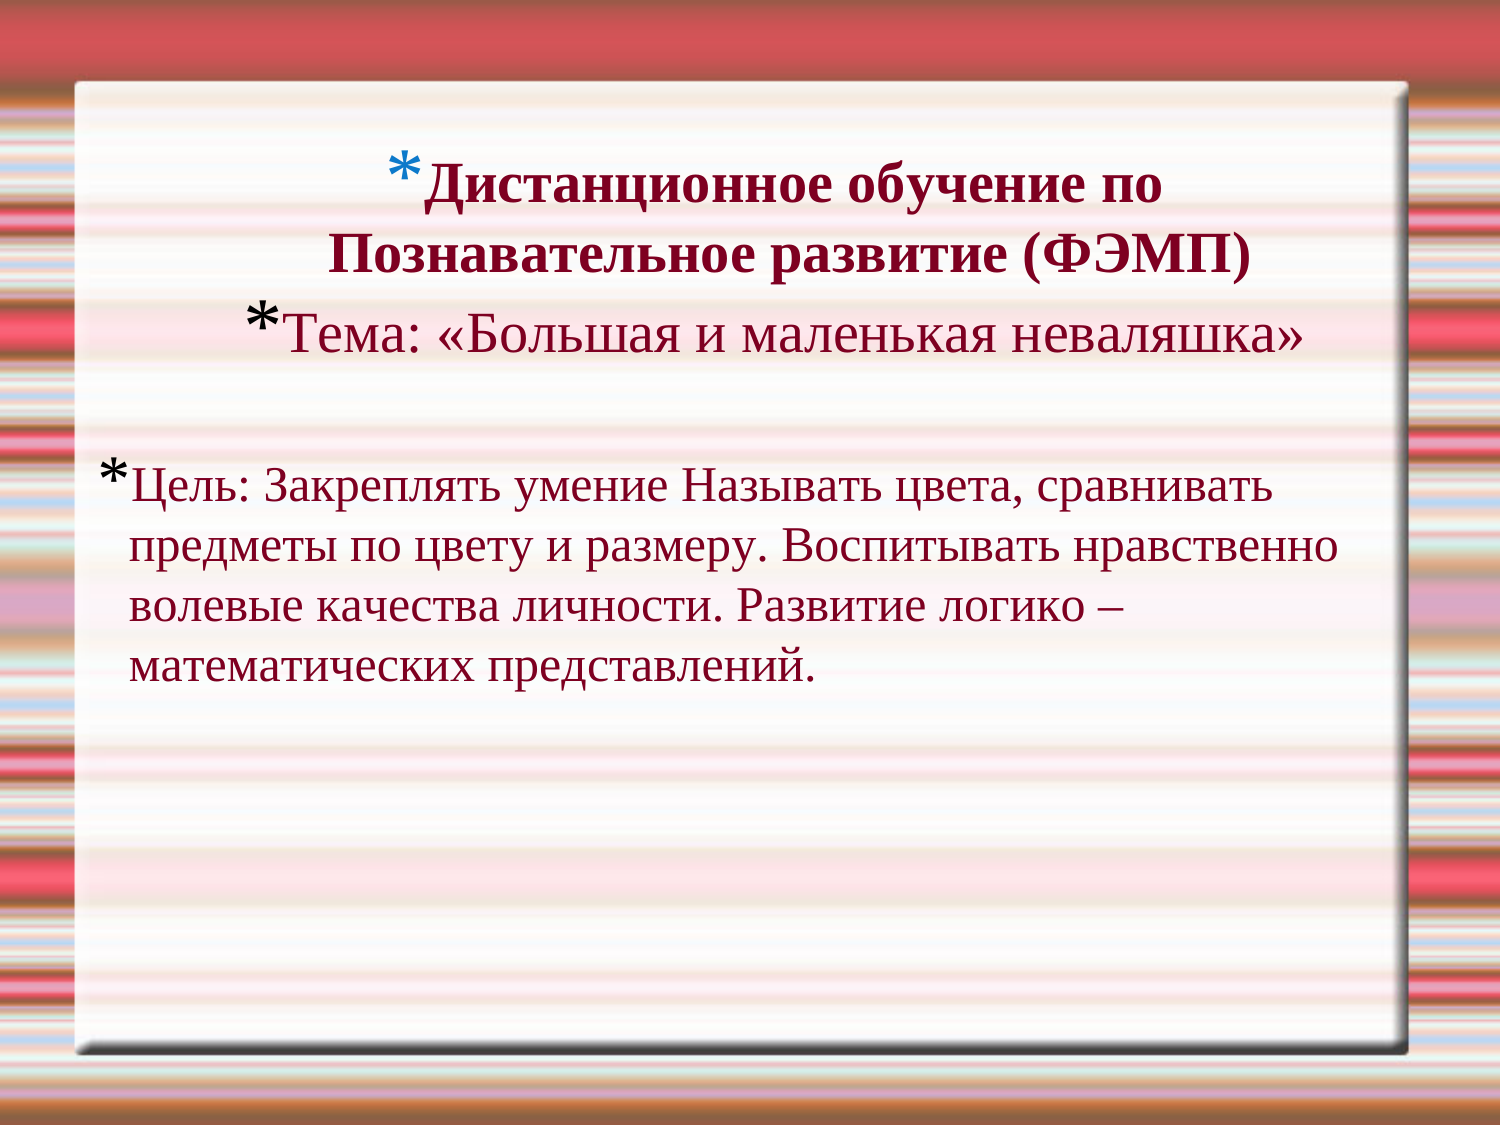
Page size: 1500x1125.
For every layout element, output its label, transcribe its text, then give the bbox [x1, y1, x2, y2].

title Цель: Закреплять умение Называть цвета, сравнивать предметы по цвету и размеру. Воспитывать нравственно волевые качества личности. Развитие логико – математических представлений. [76, 444, 1412, 1024]
picture [0, 0, 1500, 1125]
list Дистанционное обучение по Познавательное развитие (ФЭМП) Тема: «Большая и маленькая неваляшка» [171, 137, 1372, 433]
